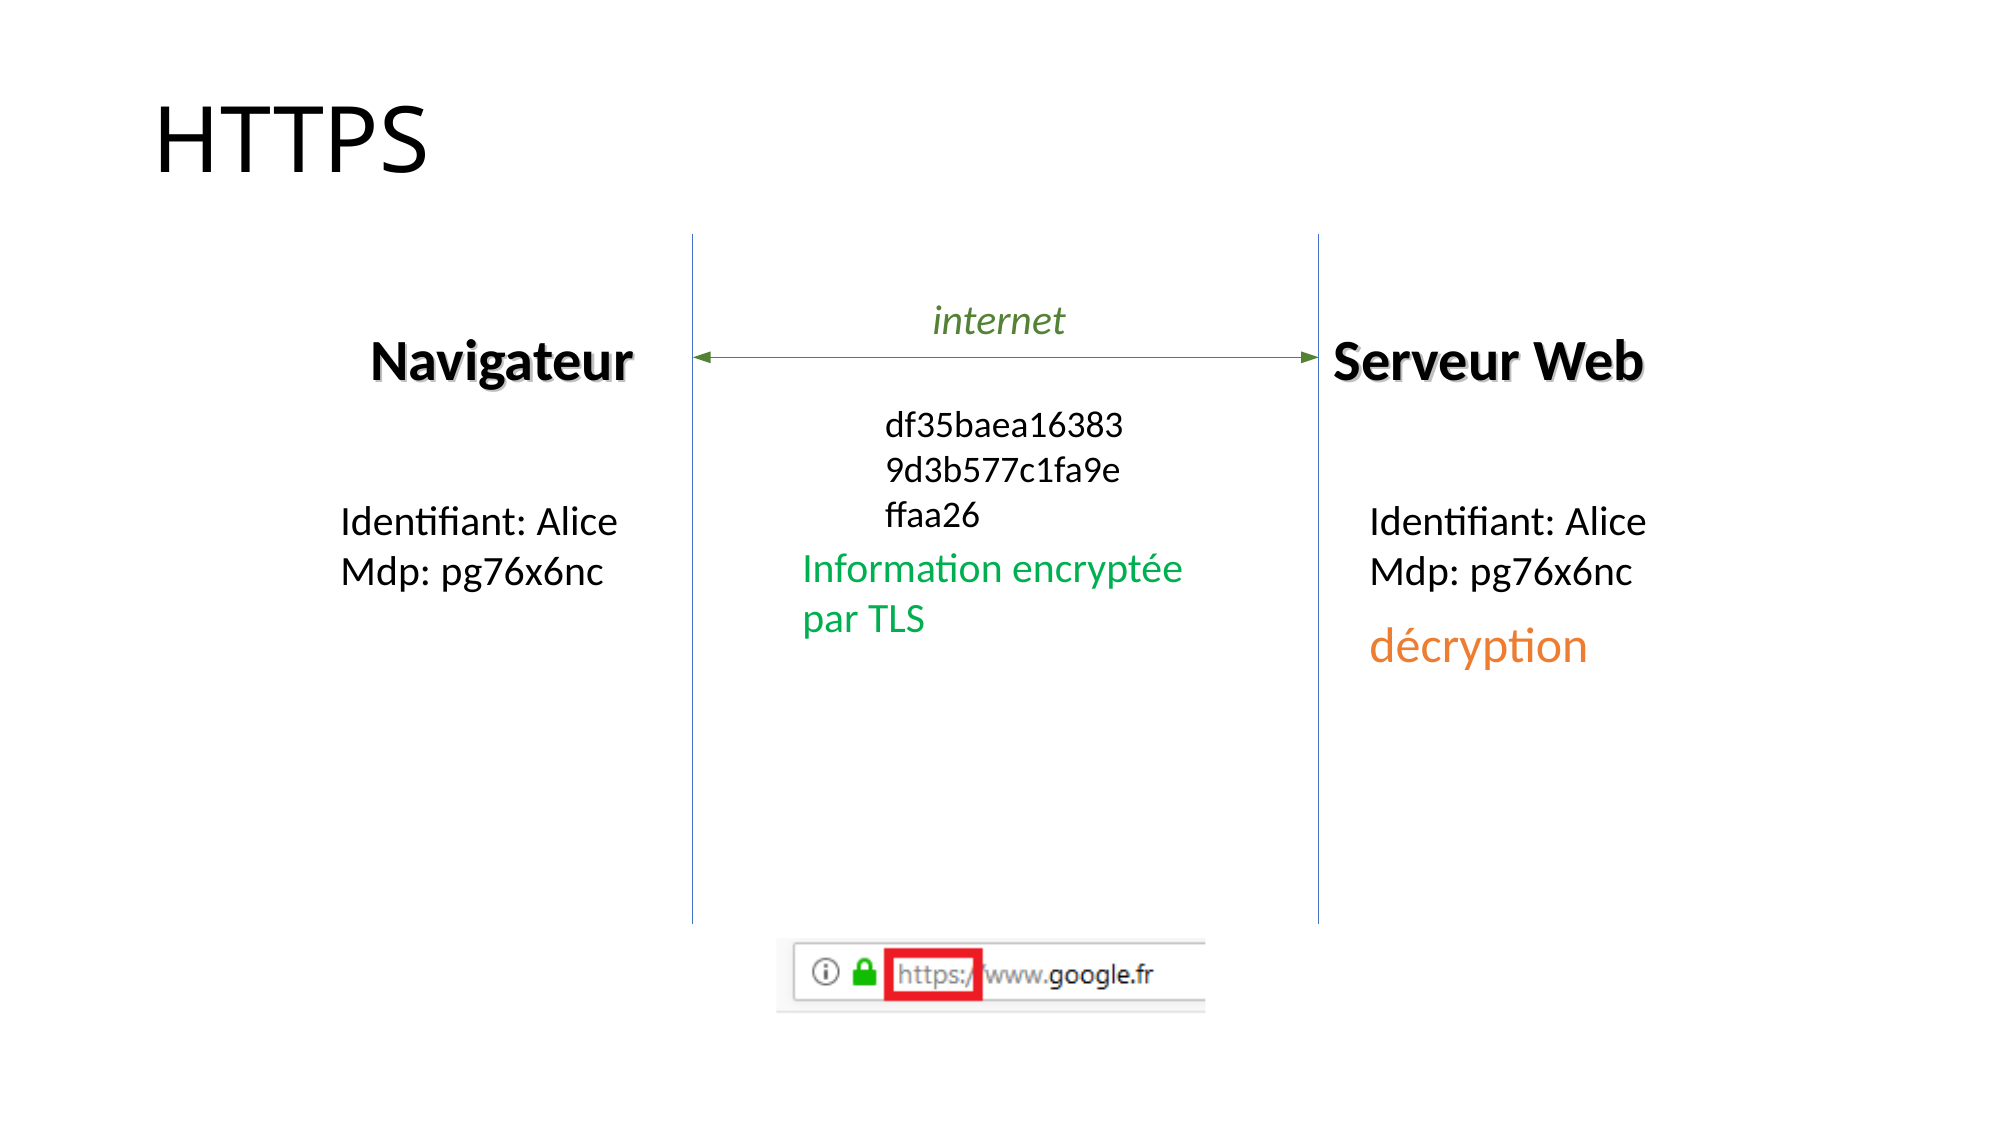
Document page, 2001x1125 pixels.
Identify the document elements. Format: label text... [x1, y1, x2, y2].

text_box Information encryptée par TLS [787, 533, 1249, 650]
text_box df35baea163839d3b577c1fa9effaa26 [870, 392, 1142, 533]
text_box Identifiant: Alice Mdp: pg76x6nc [325, 486, 692, 603]
title HTTPS [137, 33, 1863, 252]
text_box Serveur Web [1319, 314, 1734, 401]
picture [776, 938, 1206, 1027]
text_box internet [917, 285, 1272, 352]
text_box décryption [1354, 604, 1655, 681]
text_box Navigateur [355, 314, 692, 401]
text_box Identifiant: Alice Mdp: pg76x6nc [1354, 486, 1722, 603]
